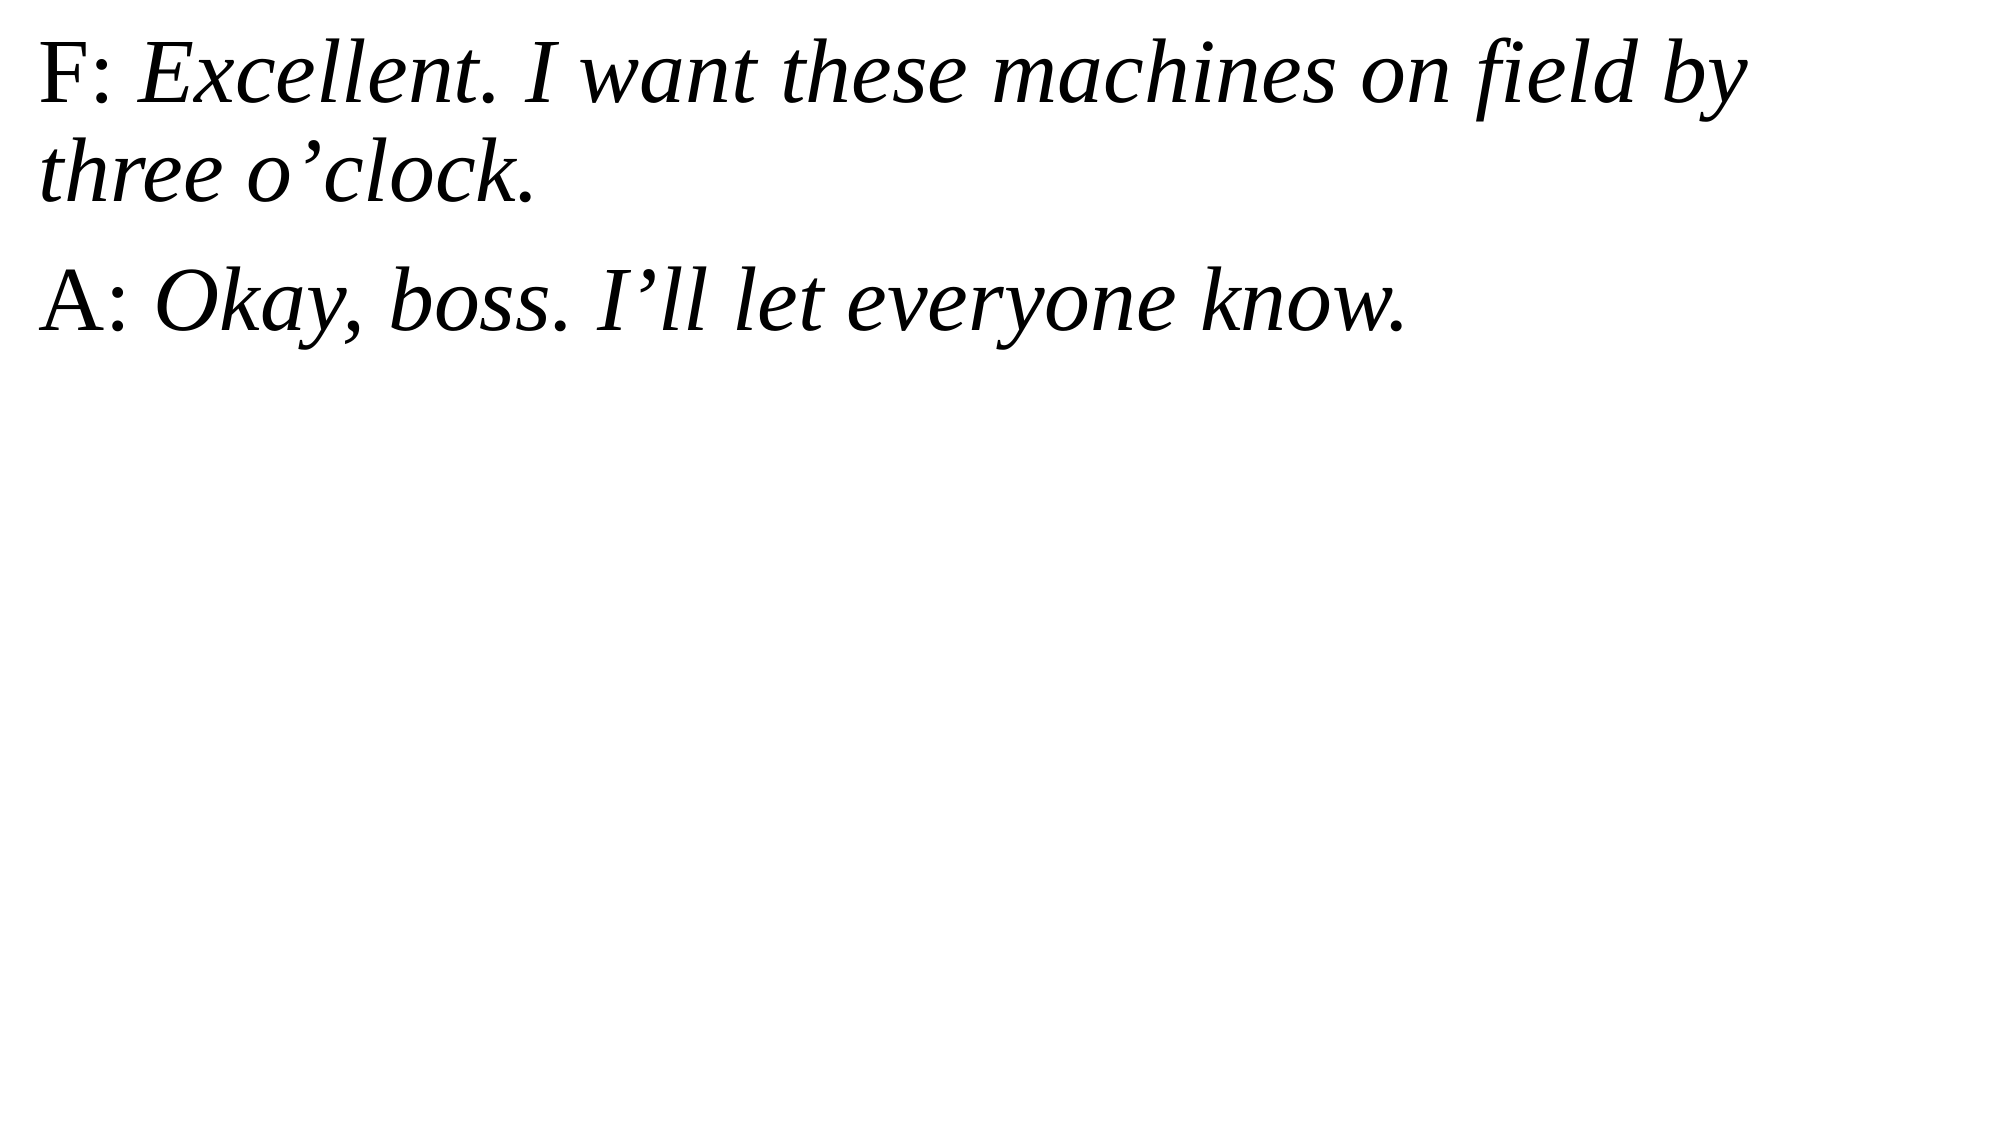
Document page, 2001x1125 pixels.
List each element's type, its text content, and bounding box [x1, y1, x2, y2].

list F: Excellent. I want these machines on field by three o’clock. A: Okay, boss. I’ll let everyone know. [24, 16, 1970, 1102]
